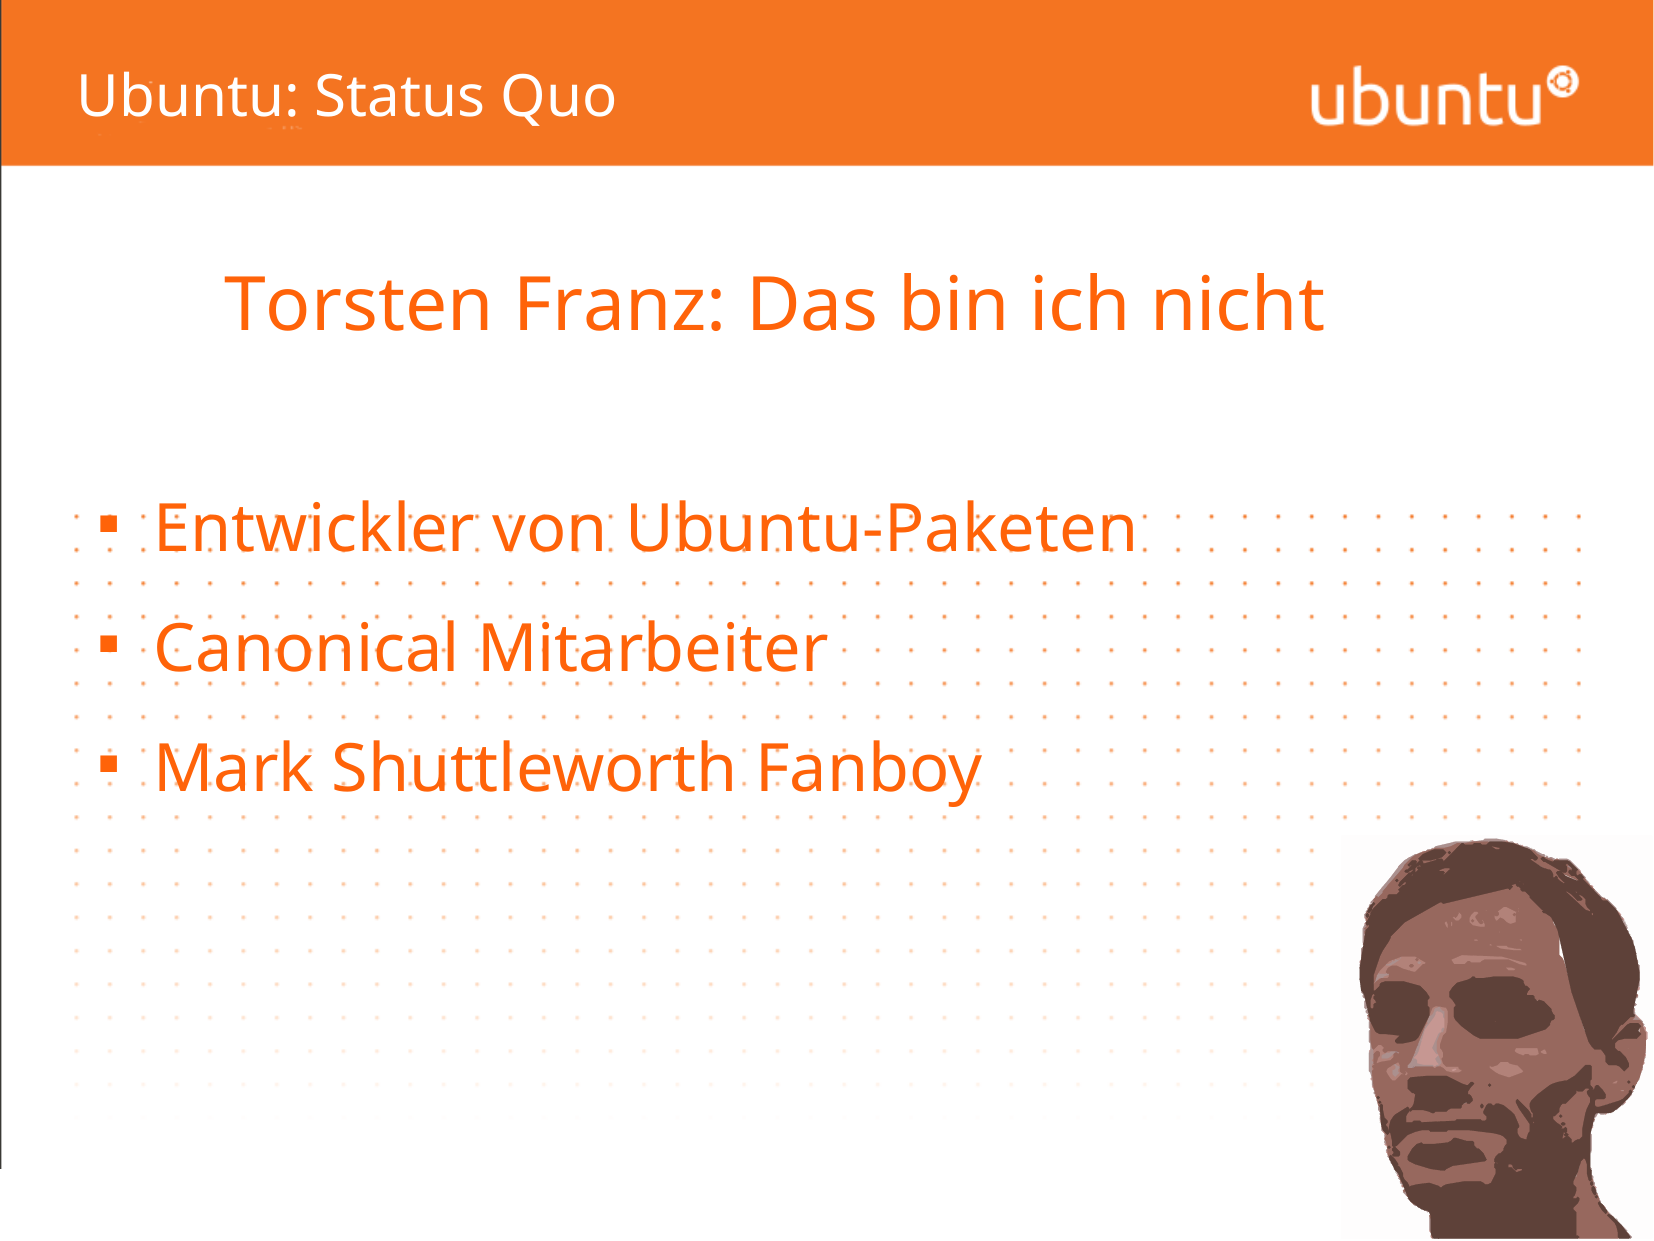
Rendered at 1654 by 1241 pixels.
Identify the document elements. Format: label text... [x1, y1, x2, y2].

text_box Torsten Franz: Das bin ich nicht [209, 242, 1480, 511]
picture [0, 0, 1654, 1241]
list Entwickler von Ubuntu-Paketen Canonical Mitarbeiter Mark Shuttleworth Fanboy [82, 479, 1462, 1109]
title Ubuntu: Status Quo [76, 29, 1565, 158]
